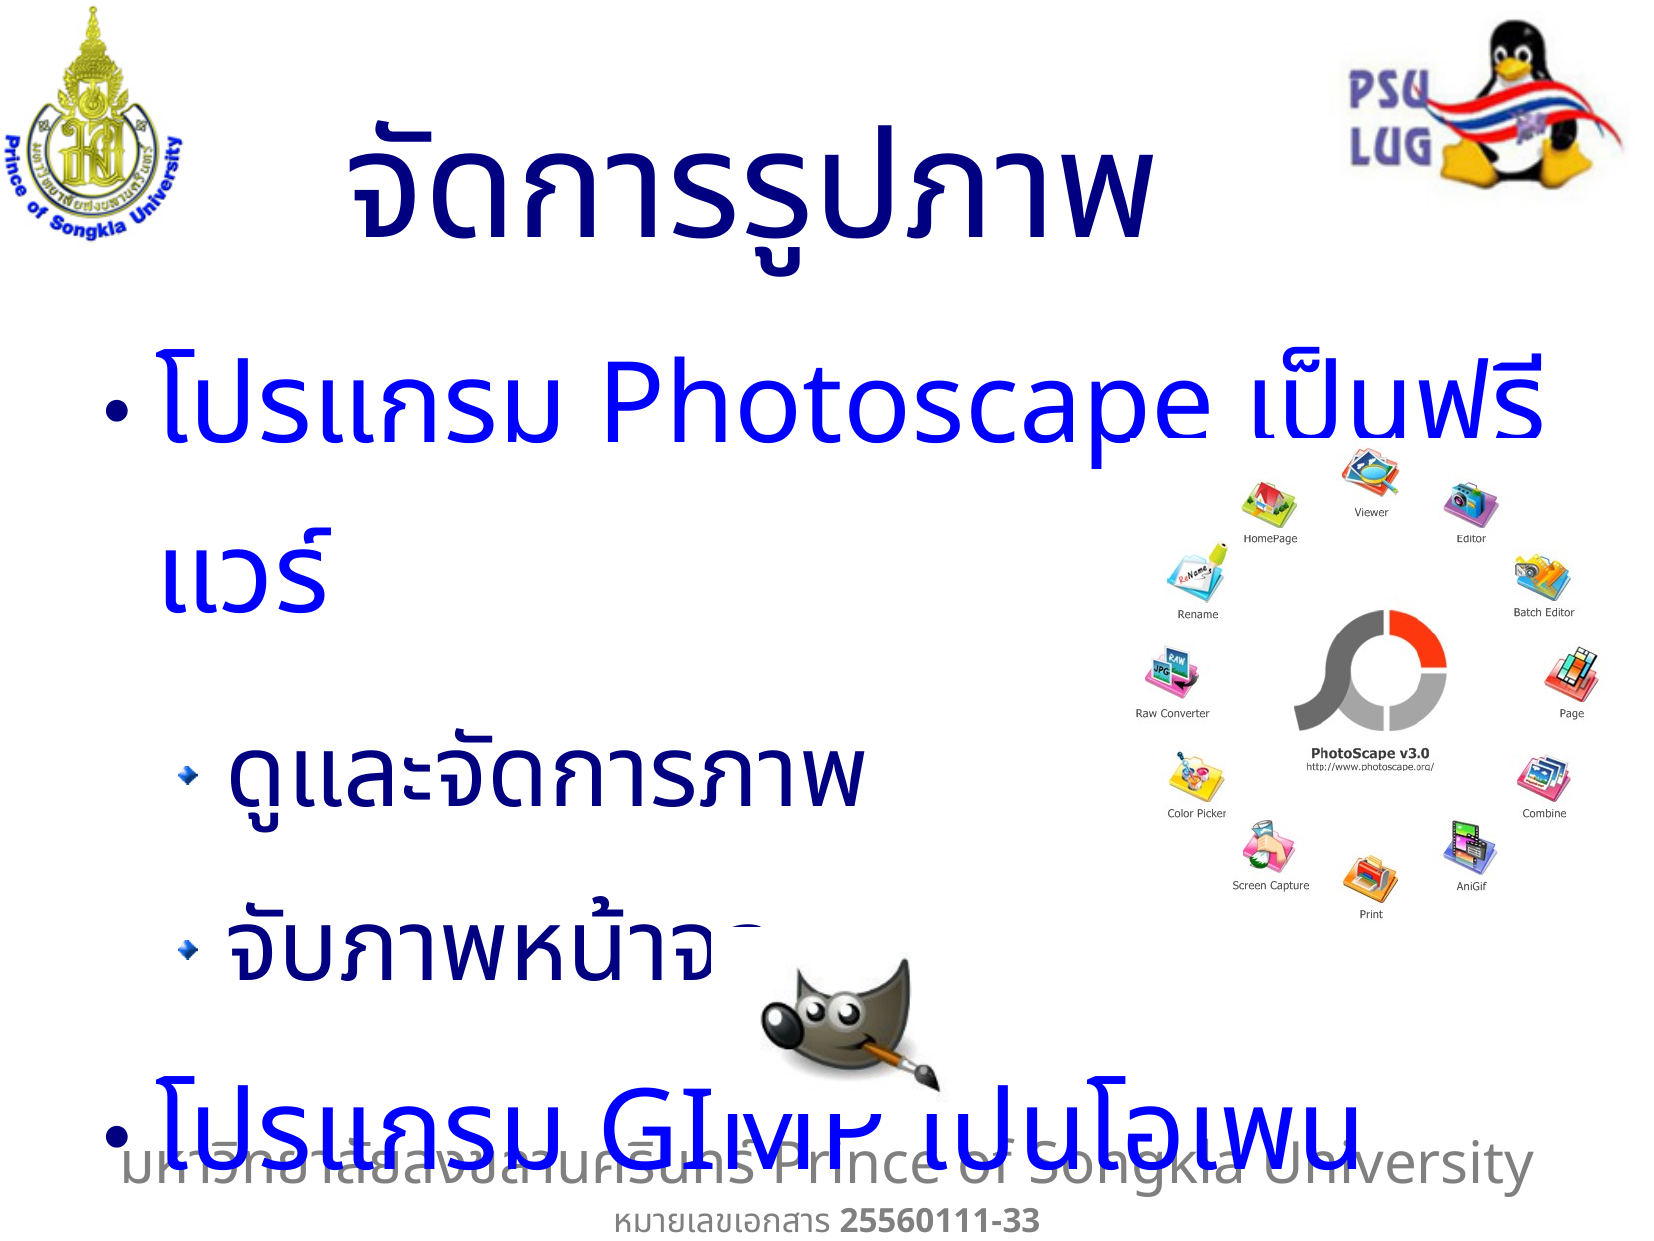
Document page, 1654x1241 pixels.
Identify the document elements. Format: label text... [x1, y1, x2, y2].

picture [1130, 438, 1610, 927]
list โปรแกรม Photoscape เป็นฟรีแวร์ ดูและจัดการภาพ จับภาพหน้าจอ โปรแกรม GIMP เป็นโอเพนซอร์ส ปรับแต่งรูปภาพ [84, 322, 1573, 1127]
picture [0, 0, 185, 247]
title จัดการรูปภาพ [206, 0, 1299, 322]
picture [1328, 10, 1642, 207]
picture [711, 927, 993, 1114]
